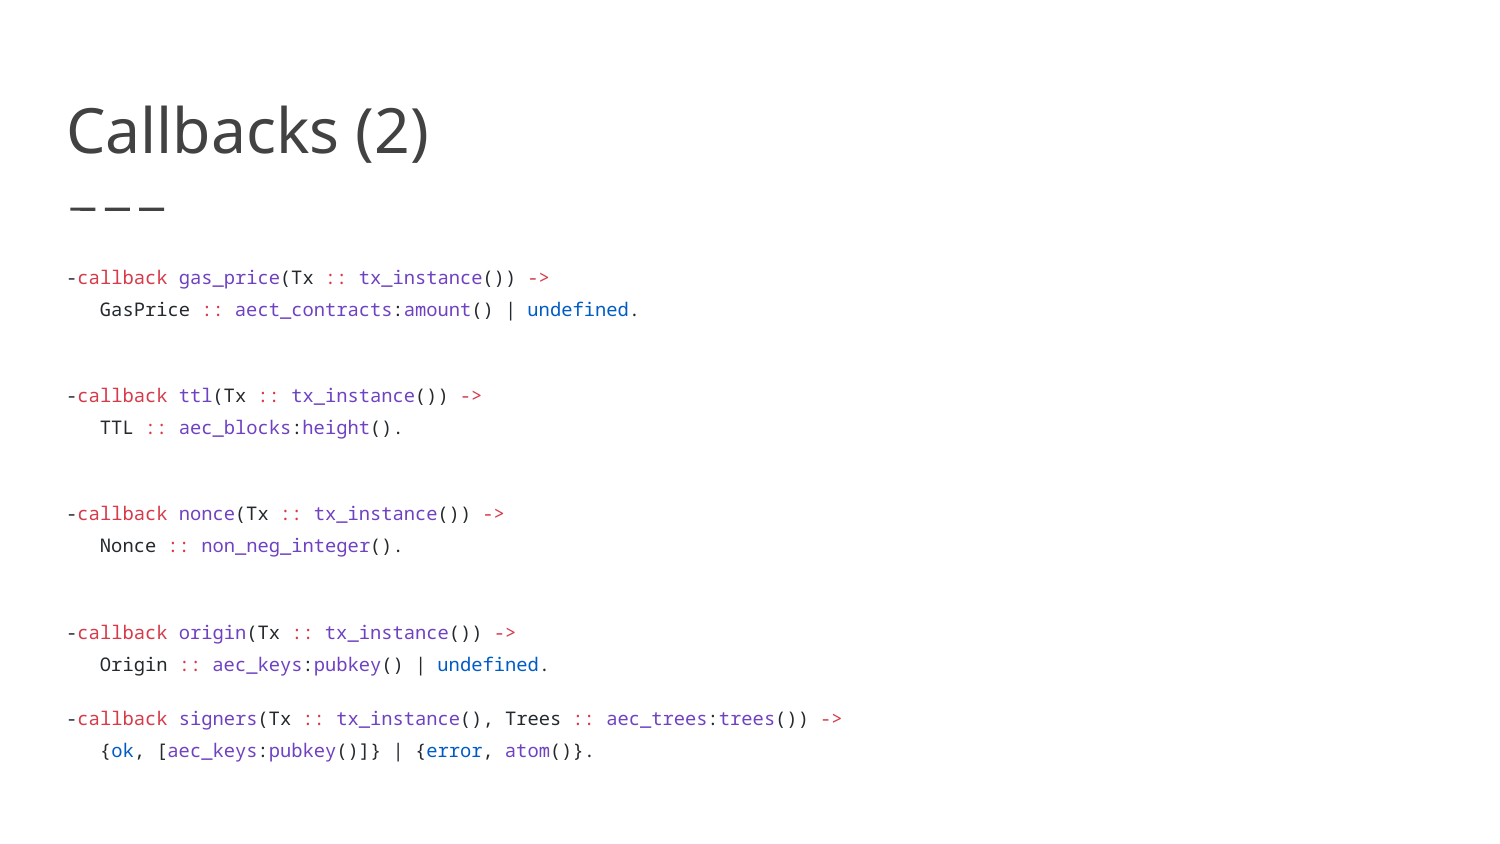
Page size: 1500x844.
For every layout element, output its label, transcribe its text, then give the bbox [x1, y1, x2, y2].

list -callback gas_price(Tx :: tx_instance()) -> GasPrice :: aect_contracts:amount() | undefined. -callback ttl(Tx :: tx_instance()) -> TTL :: aec_blocks:height(). -callback nonce(Tx :: tx_instance()) -> Nonce :: non_neg_integer(). -callback origin(Tx :: tx_instance()) -> Origin :: aec_keys:pubkey() | undefined. -callback signers(Tx :: tx_instance(), Trees :: aec_trees:trees()) -> {ok, [aec_keys:pubkey()]} | {error, atom()}. [51, 240, 1449, 750]
title Callbacks (2) [51, 61, 1449, 182]
